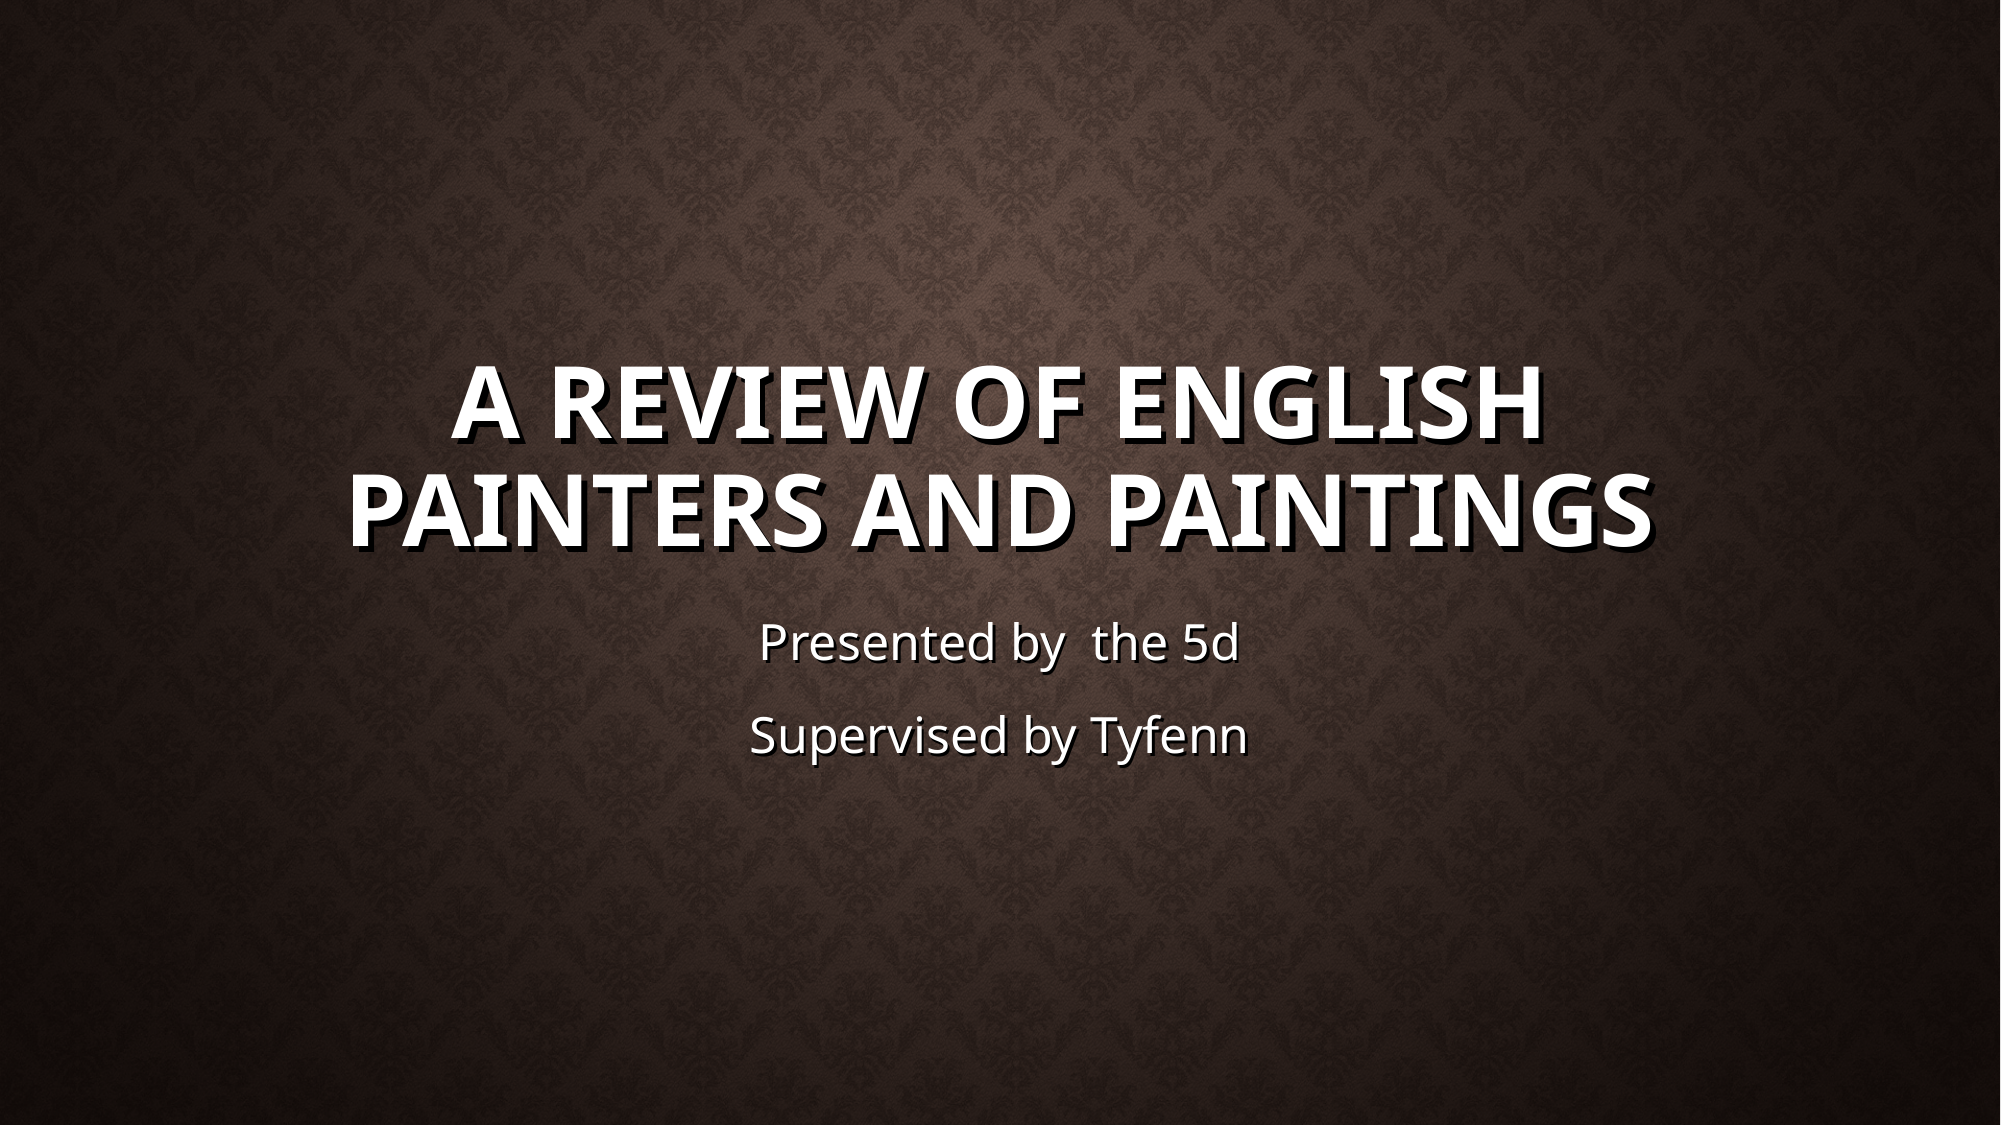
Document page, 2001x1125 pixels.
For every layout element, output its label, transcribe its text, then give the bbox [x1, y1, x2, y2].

title A review of English painters and paintings [261, 184, 1739, 576]
subtitle Presented by the 5d Supervised by Tyfenn [261, 590, 1739, 863]
